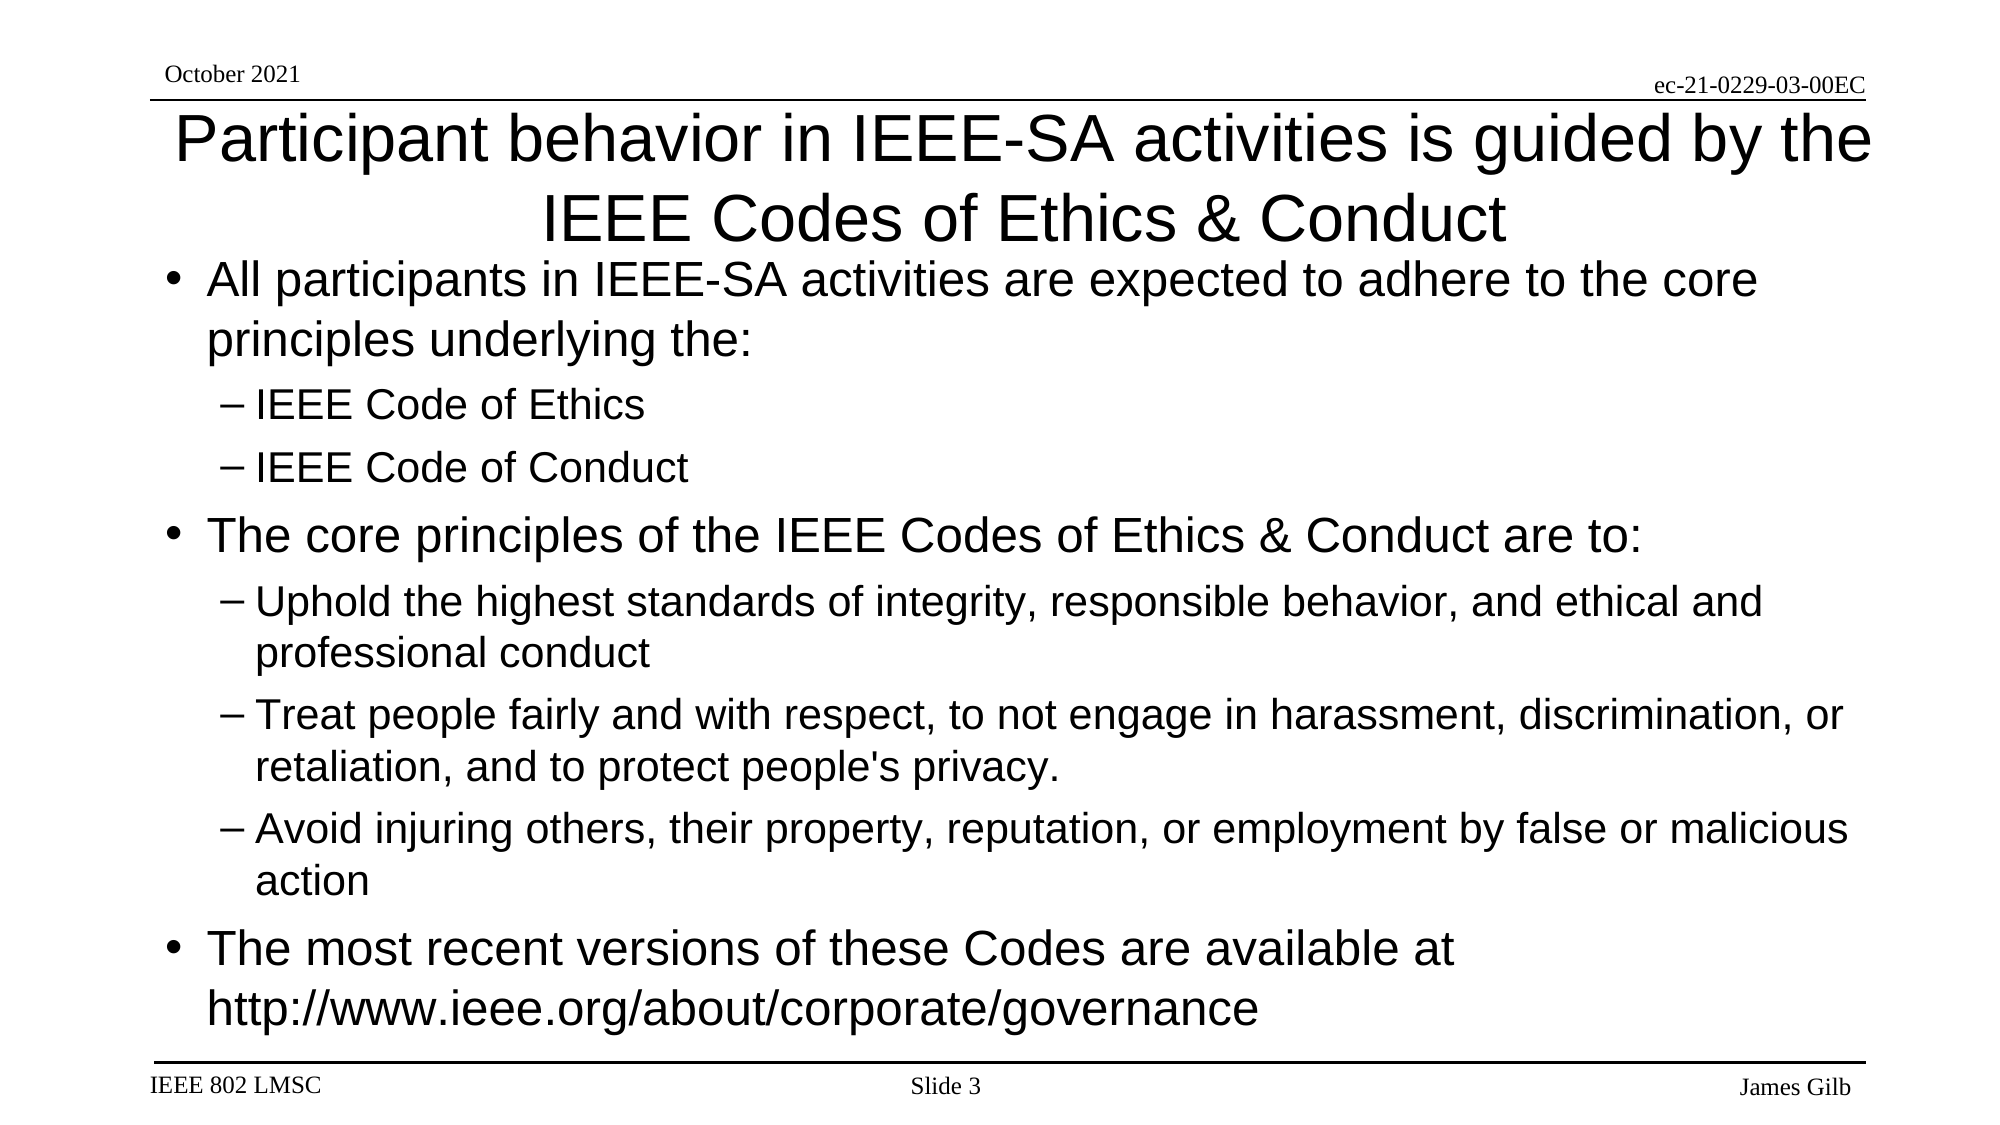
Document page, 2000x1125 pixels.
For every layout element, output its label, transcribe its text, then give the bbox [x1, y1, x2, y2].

title Participant behavior in IEEE-SA activities is guided by the IEEE Codes of Ethics & Conduct [149, 87, 1900, 239]
list All participants in IEEE-SA activities are expected to adhere to the core principles underlying the: IEEE Code of Ethics IEEE Code of Conduct The core principles of the IEEE Codes of Ethics & Conduct are to: Uphold the highest standards of integrity, responsible behavior, and ethical and professional conduct Treat people fairly and with respect, to not engage in harassment, discrimination, or retaliation, and to protect people's privacy. Avoid injuring others, their property, reputation, or employment by false or malicious action The most recent versions of these Codes are available at http://www.ieee.org/about/corporate/governance [149, 239, 1900, 1051]
